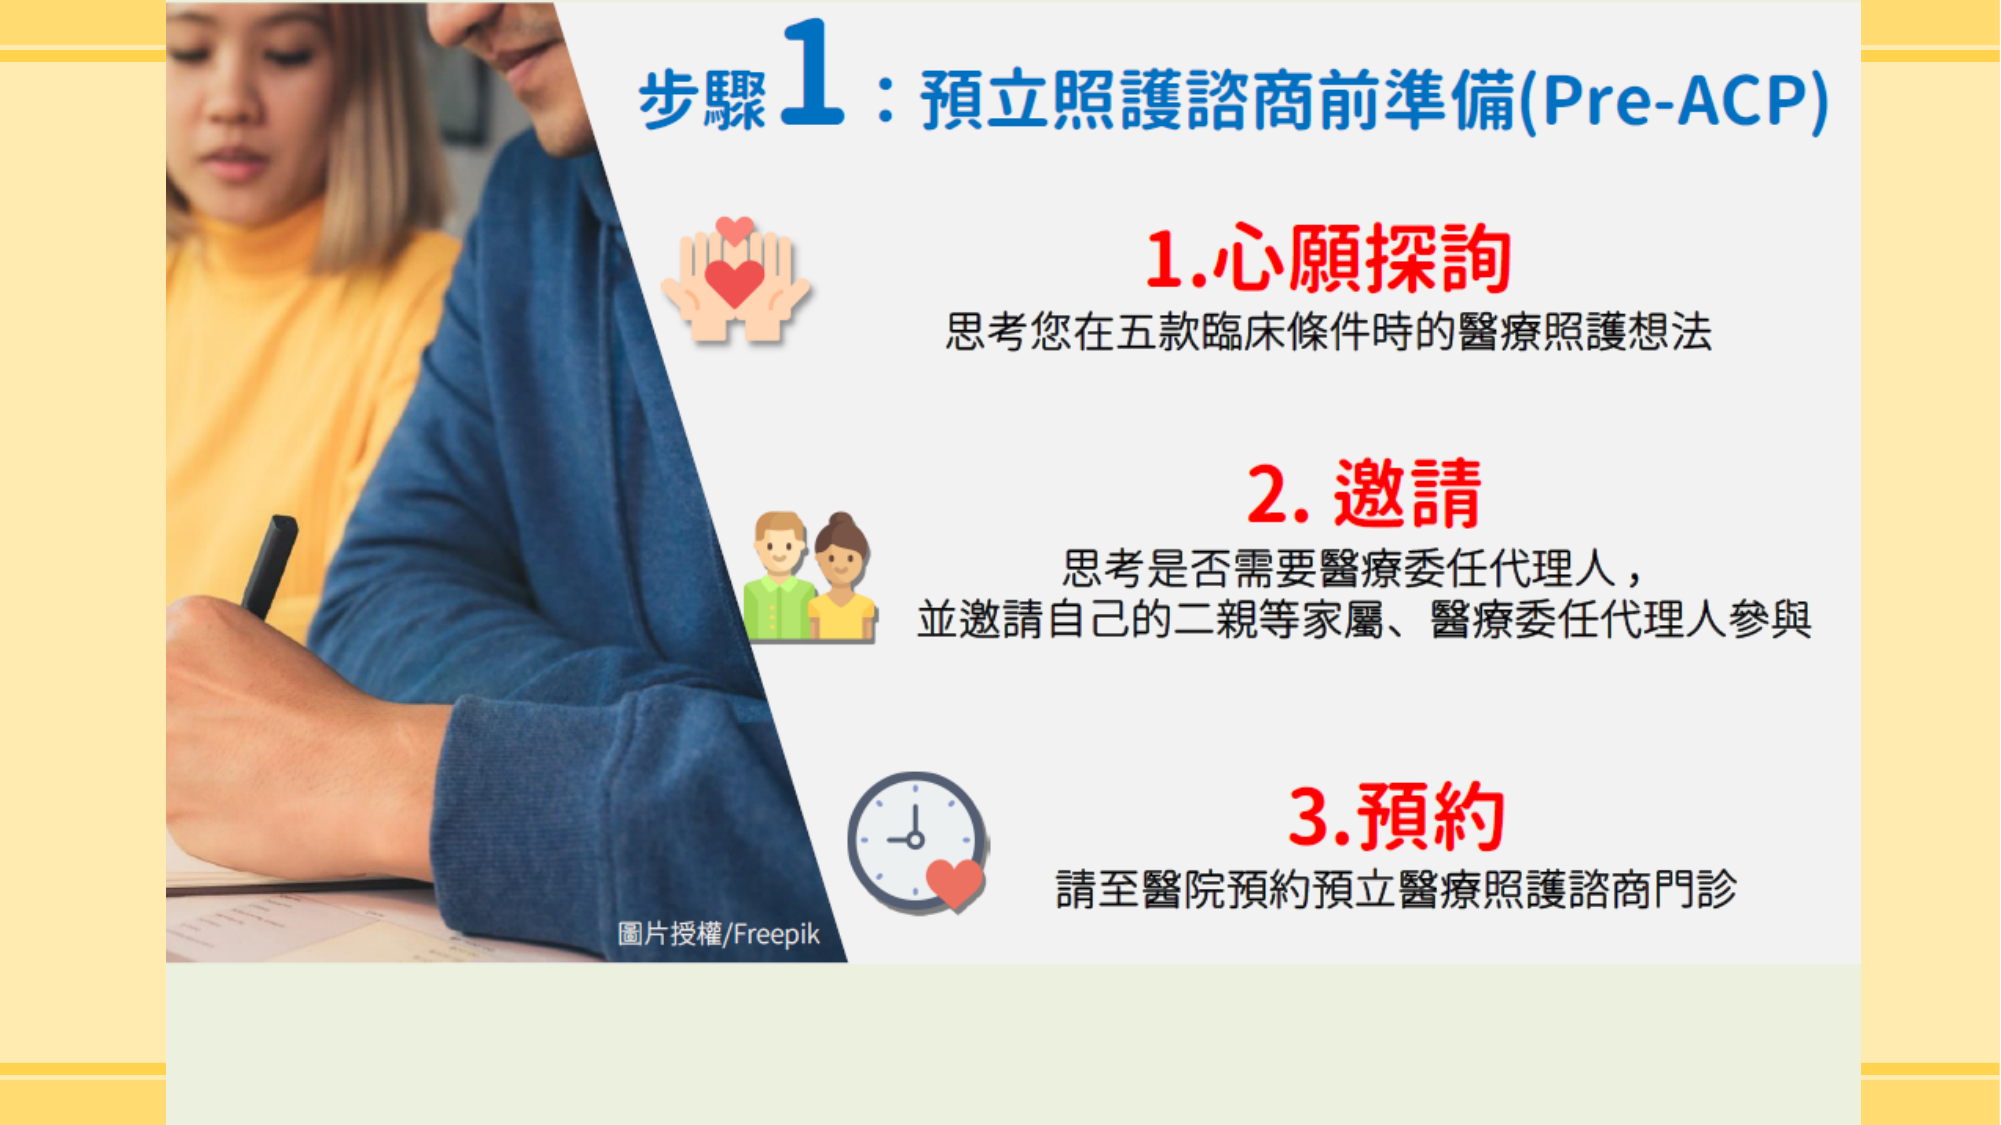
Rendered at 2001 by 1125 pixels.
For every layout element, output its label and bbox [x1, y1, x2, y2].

picture [166, 0, 1861, 1125]
